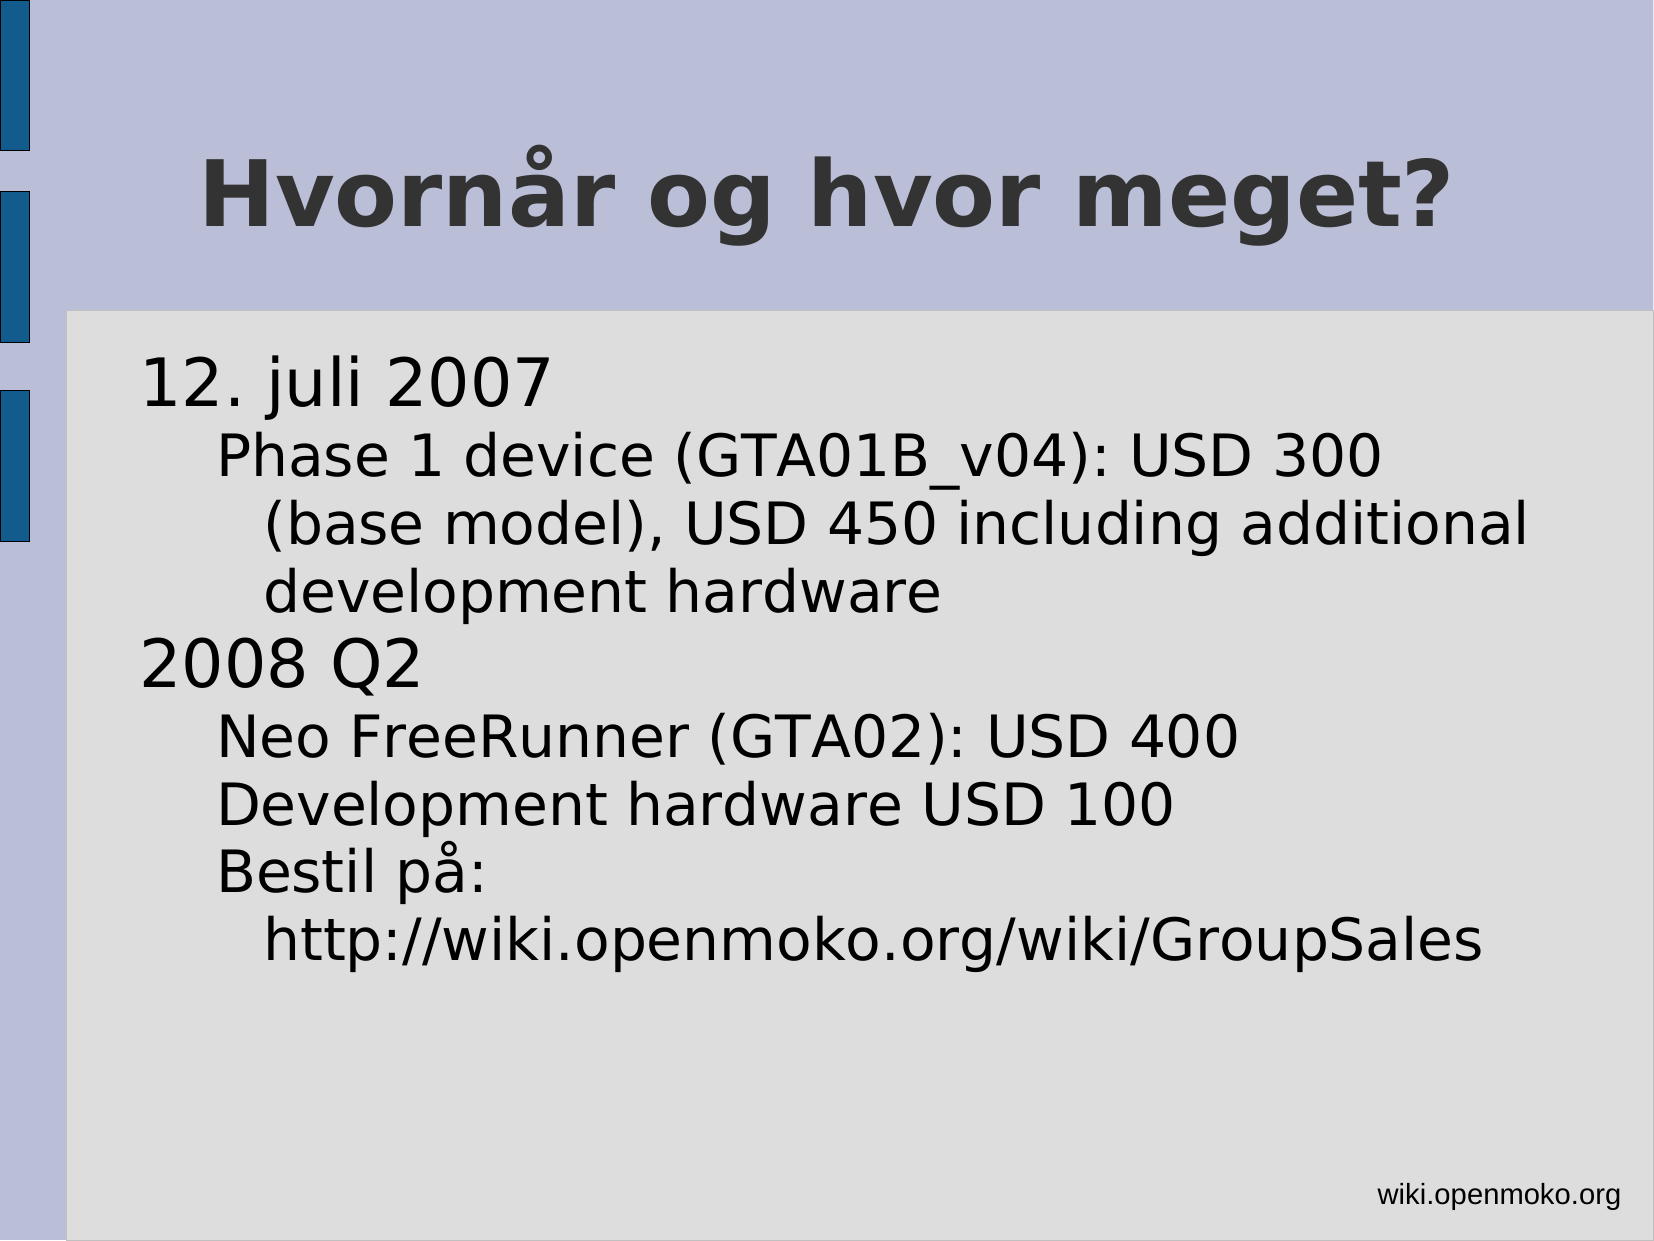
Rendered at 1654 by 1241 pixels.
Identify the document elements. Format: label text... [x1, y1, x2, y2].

list 12. juli 2007 Phase 1 device (GTA01B_v04): USD 300 (base model), USD 450 including additional development hardware 2008 Q2 Neo FreeRunner (GTA02): USD 400 Development hardware USD 100 Bestil på: http://wiki.openmoko.org/wiki/GroupSales [121, 344, 1534, 1127]
title Hvornår og hvor meget? [121, 91, 1534, 299]
